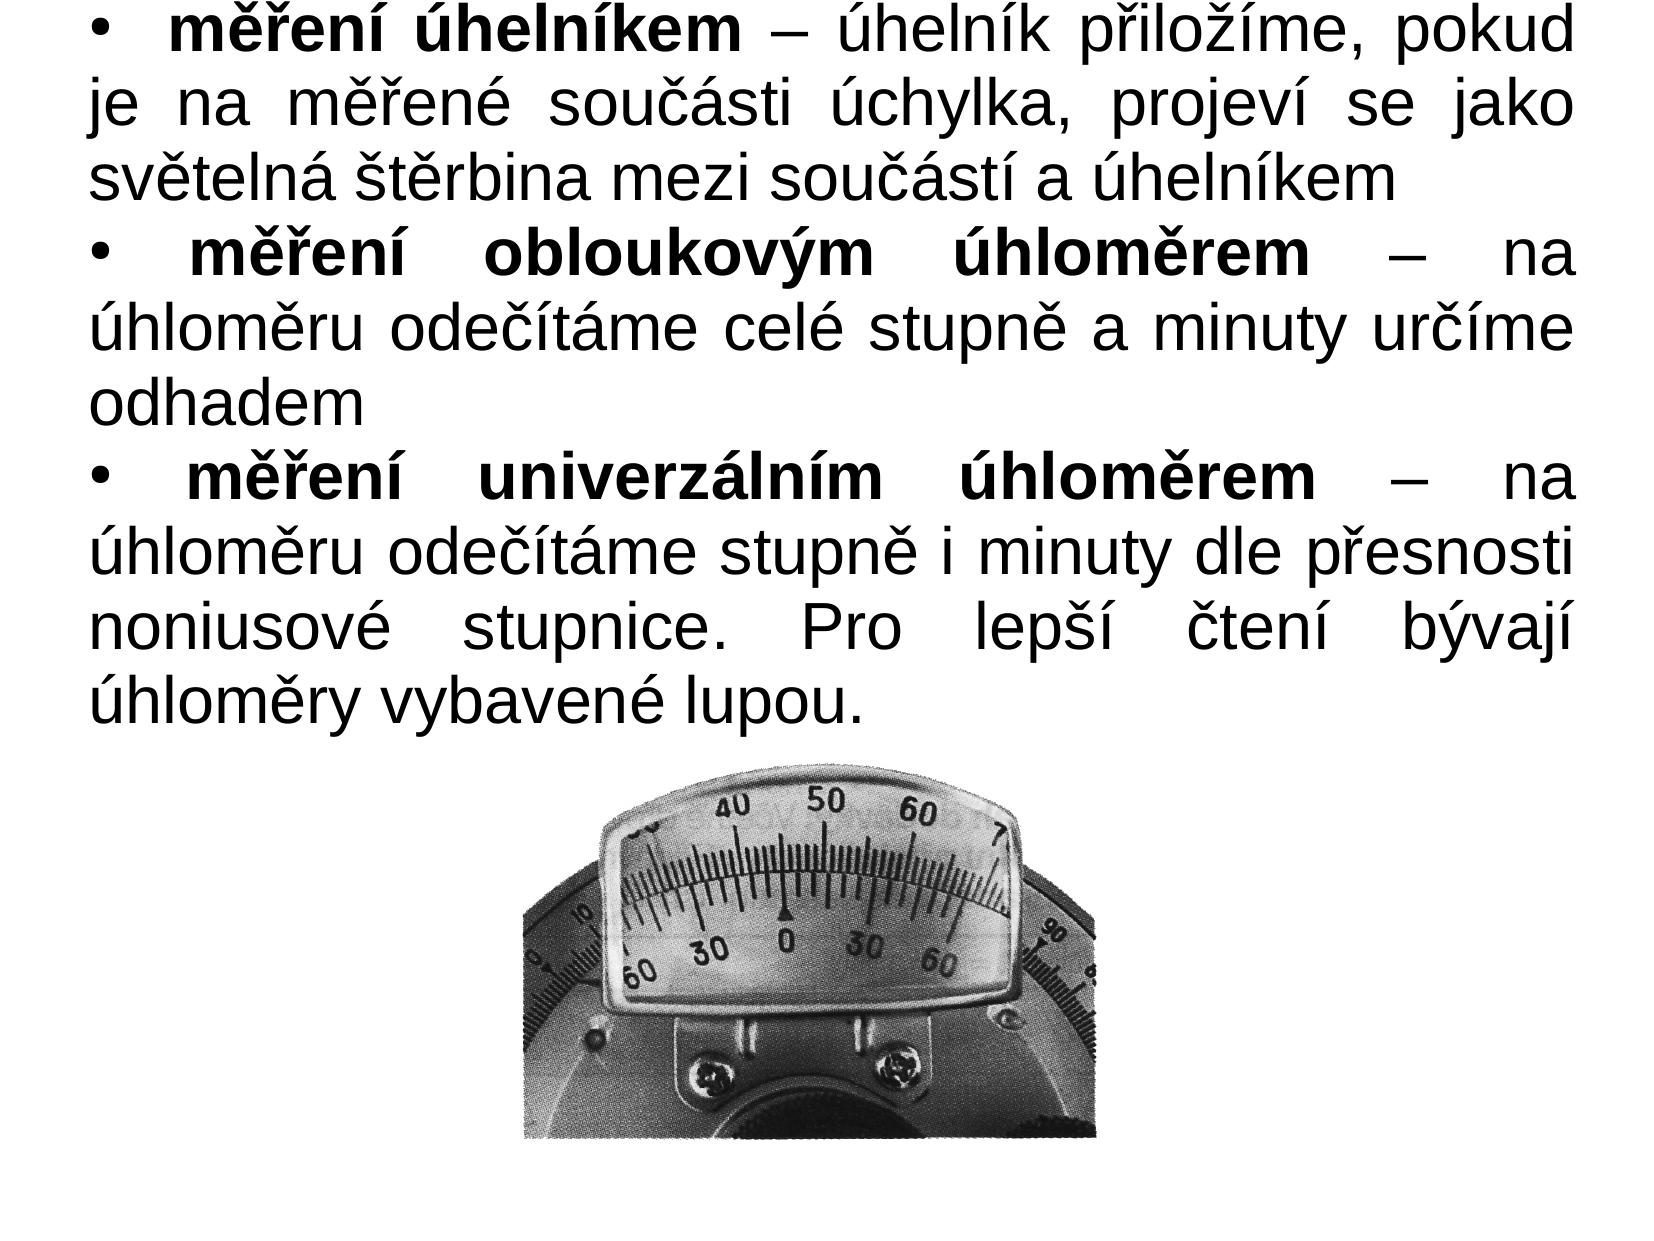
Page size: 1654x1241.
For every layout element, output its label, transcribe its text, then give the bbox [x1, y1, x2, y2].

subtitle měření úhelníkem – úhelník přiložíme, pokud je na měřené součásti úchylka, projeví se jako světelná štěrbina mezi součástí a úhelníkem měření obloukovým úhloměrem – na úhloměru odečítáme celé stupně a minuty určíme odhadem měření univerzálním úhloměrem – na úhloměru odečítáme stupně i minuty dle přesnosti noniusové stupnice. Pro lepší čtení bývají úhloměry vybavené lupou. [88, 0, 1577, 1187]
picture [472, 738, 1123, 1152]
